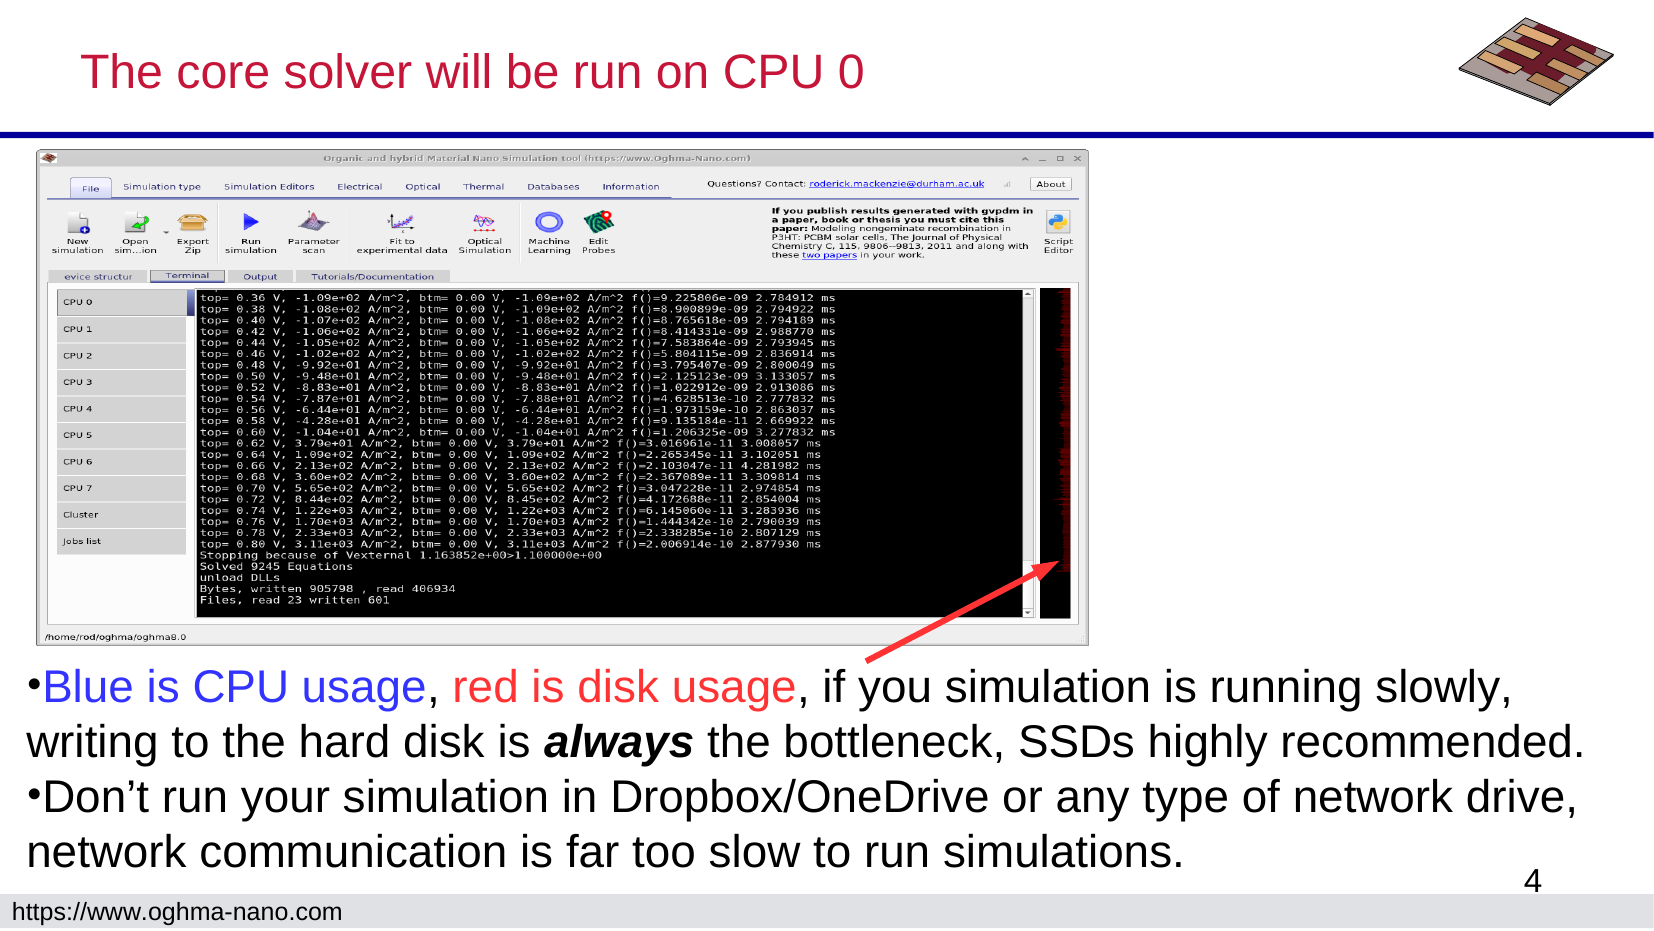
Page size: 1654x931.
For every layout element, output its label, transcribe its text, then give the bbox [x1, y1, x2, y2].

picture [36, 149, 1089, 646]
title The core solver will be run on CPU 0 [65, 28, 1430, 116]
text_box <number> [1509, 852, 1654, 911]
text_box Blue is CPU usage, red is disk usage, if you simulation is running slowly, writing to the hard disk is always the bottleneck, SSDs highly recommended. Don’t run your simulation in Dropbox/OneDrive or any type of network drive, network communication is far too slow to run simulations. [11, 649, 1638, 890]
